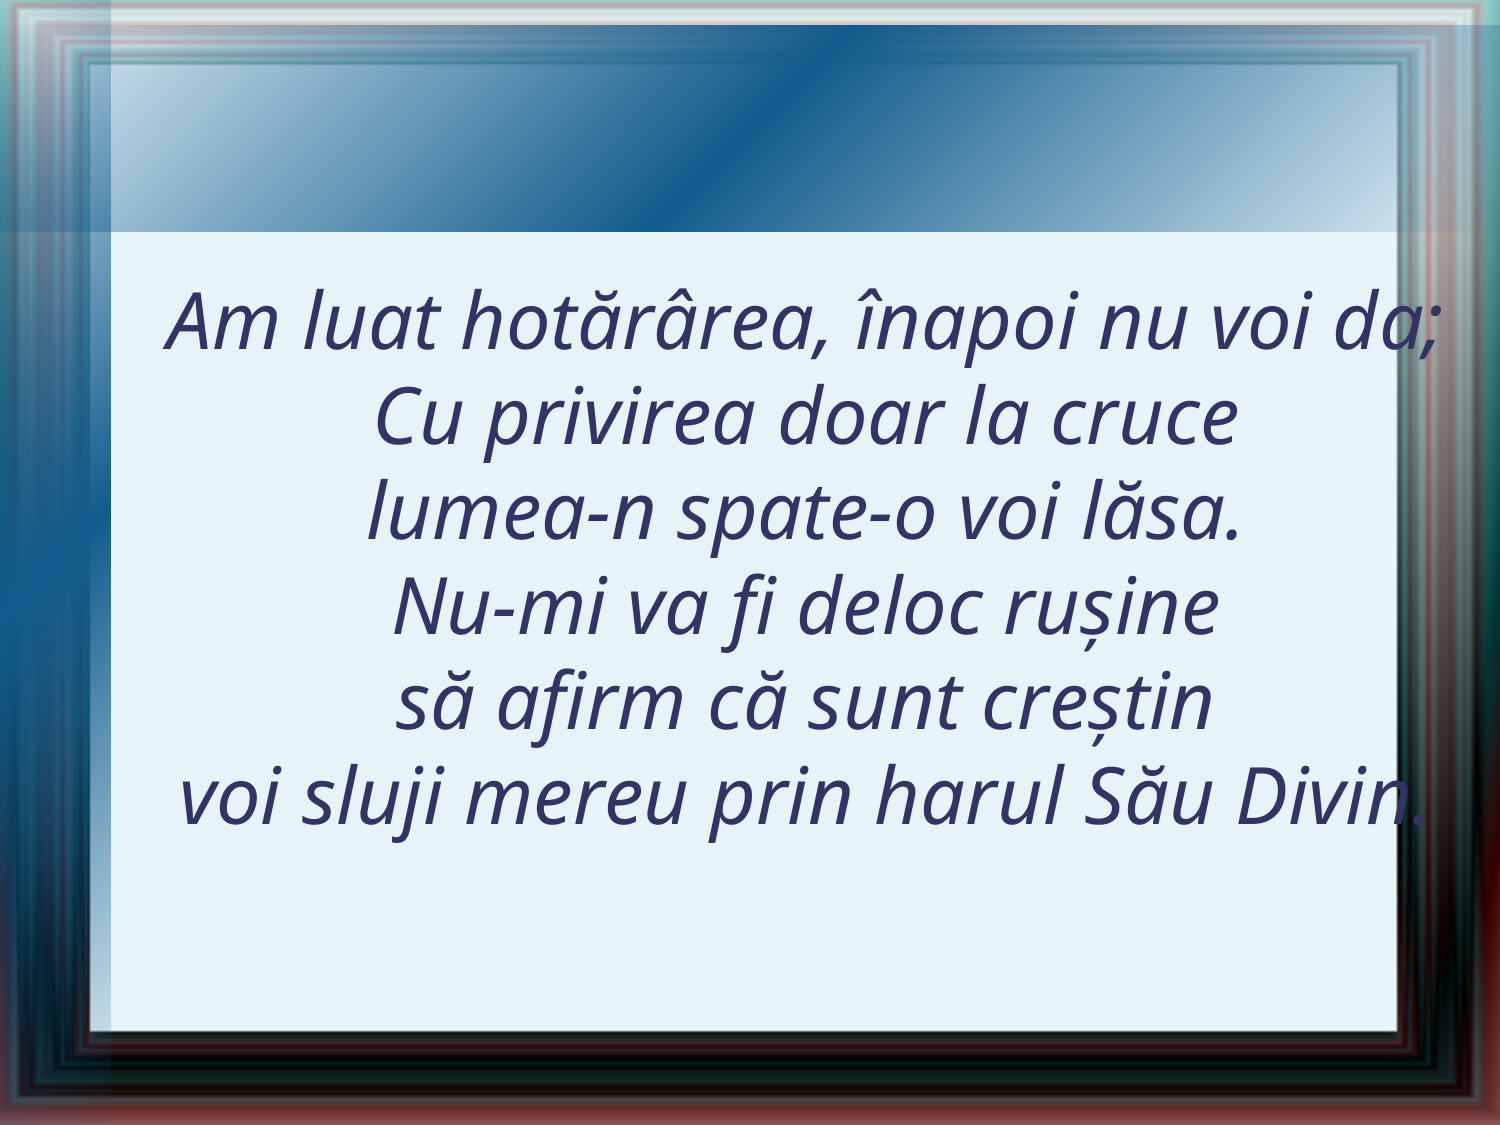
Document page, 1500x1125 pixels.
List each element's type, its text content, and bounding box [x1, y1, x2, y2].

picture [0, 0, 1500, 1125]
title Am luat hotărârea, înapoi nu voi da; Cu privirea doar la cruce lumea-n spate-o voi lăsa. Nu-mi va fi deloc ruşine să afirm că sunt creştin voi sluji mereu prin harul Său Divin. [150, 262, 1463, 1038]
